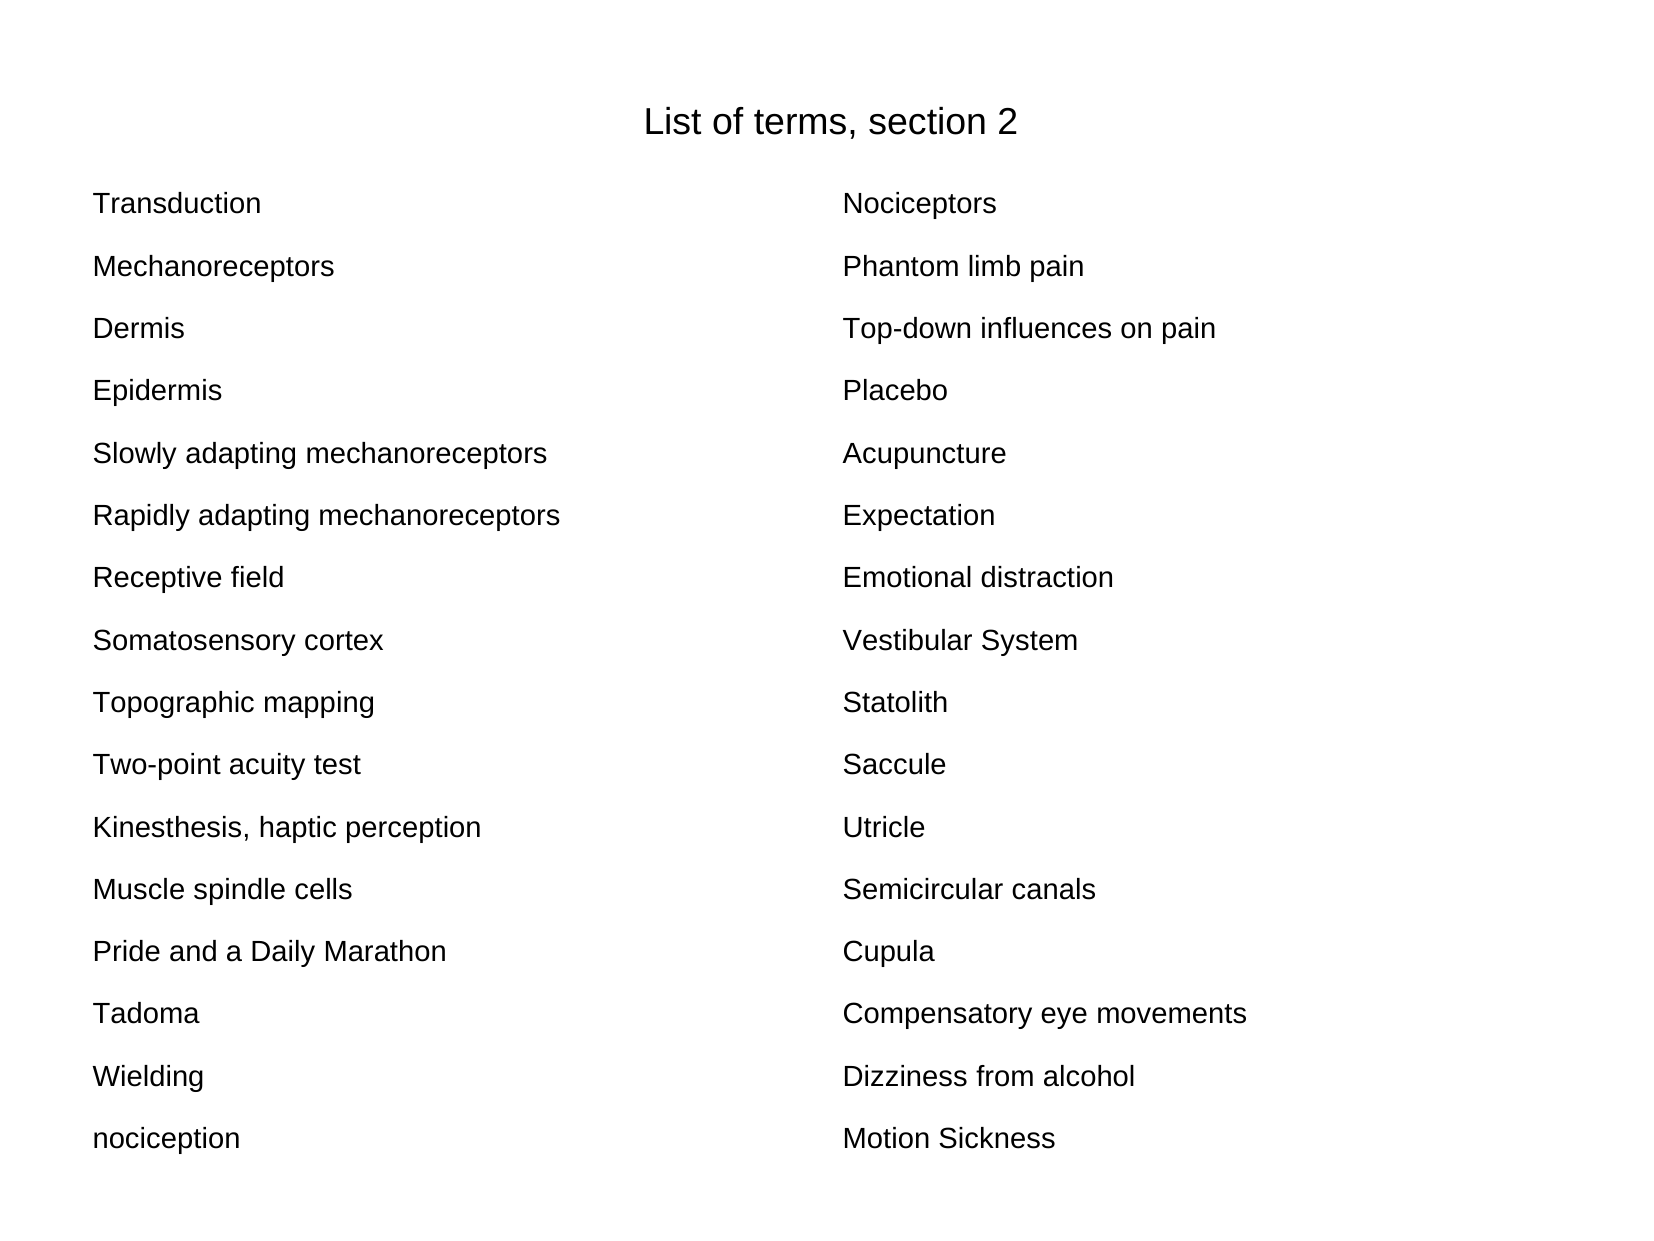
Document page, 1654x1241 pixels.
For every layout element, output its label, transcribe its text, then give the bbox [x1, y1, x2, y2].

list Nociceptors Phantom limb pain Top-down influences on pain Placebo Acupuncture Expectation Emotional distraction Vestibular System Statolith Saccule Utricle Semicircular canals Cupula Compensatory eye movements Dizziness from alcohol Motion Sickness [825, 187, 1463, 1155]
list Transduction Mechanoreceptors Dermis Epidermis Slowly adapting mechanoreceptors Rapidly adapting mechanoreceptors Receptive field Somatosensory cortex Topographic mapping Two-point acuity test Kinesthesis, haptic perception Muscle spindle cells Pride and a Daily Marathon Tadoma Wielding nociception [75, 187, 713, 1155]
title List of terms, section 2 [86, 18, 1576, 226]
